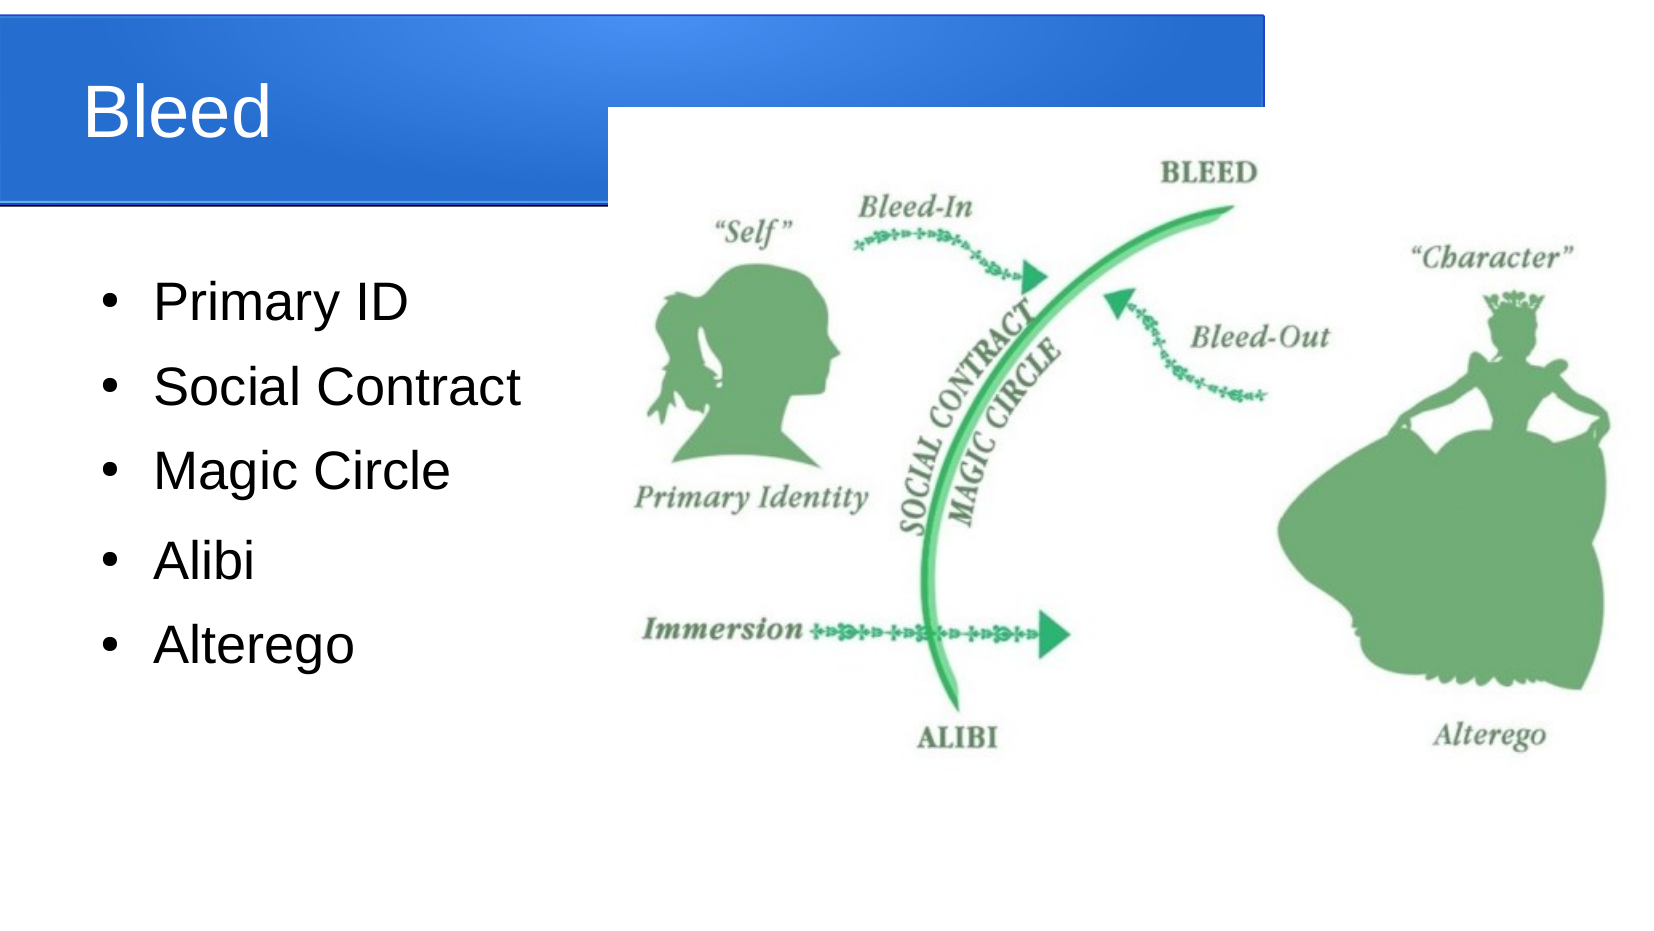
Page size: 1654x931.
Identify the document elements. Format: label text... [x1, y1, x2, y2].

list Primary ID Social Contract Magic Circle Alibi Alterego [82, 271, 608, 758]
title Bleed [82, 35, 1235, 189]
picture [608, 107, 1637, 792]
